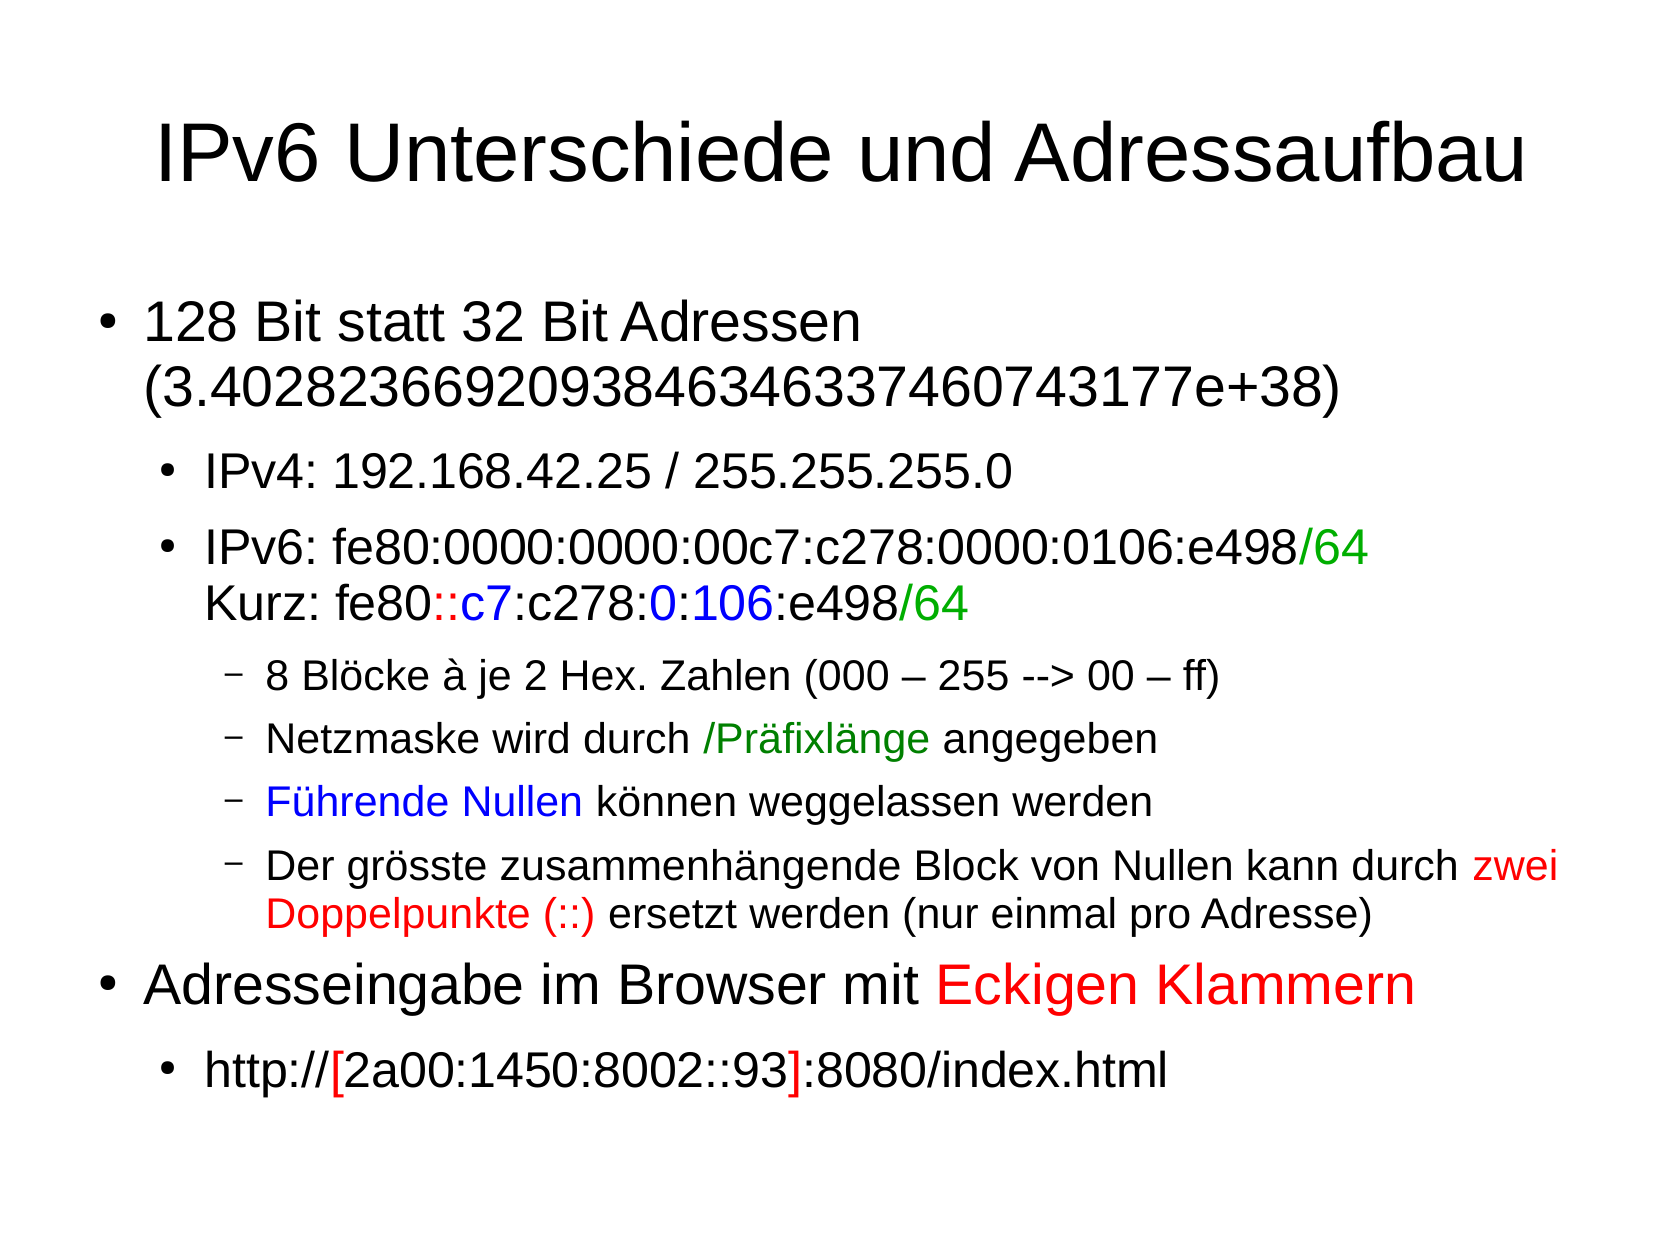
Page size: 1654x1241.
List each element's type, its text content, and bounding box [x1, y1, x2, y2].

title IPv6 Unterschiede und Adressaufbau [82, 49, 1571, 257]
list 128 Bit statt 32 Bit Adressen (3.4028236692093846346337460743177e+38) IPv4: 192.168.42.25 / 255.255.255.0 IPv6: fe80:0000:0000:00c7:c278:0000:0106:e498/64 Kurz: fe80::c7:c278:0:106:e498/64 8 Blöcke à je 2 Hex. Zahlen (000 – 255 --> 00 – ff) Netzmaske wird durch /Präfixlänge angegeben Führende Nullen können weggelassen werden Der grösste zusammenhängende Block von Nullen kann durch zwei Doppelpunkte (::) ersetzt werden (nur einmal pro Adresse) Adresseingabe im Browser mit Eckigen Klammern http://[2a00:1450:8002::93]:8080/index.html [82, 290, 1571, 1109]
